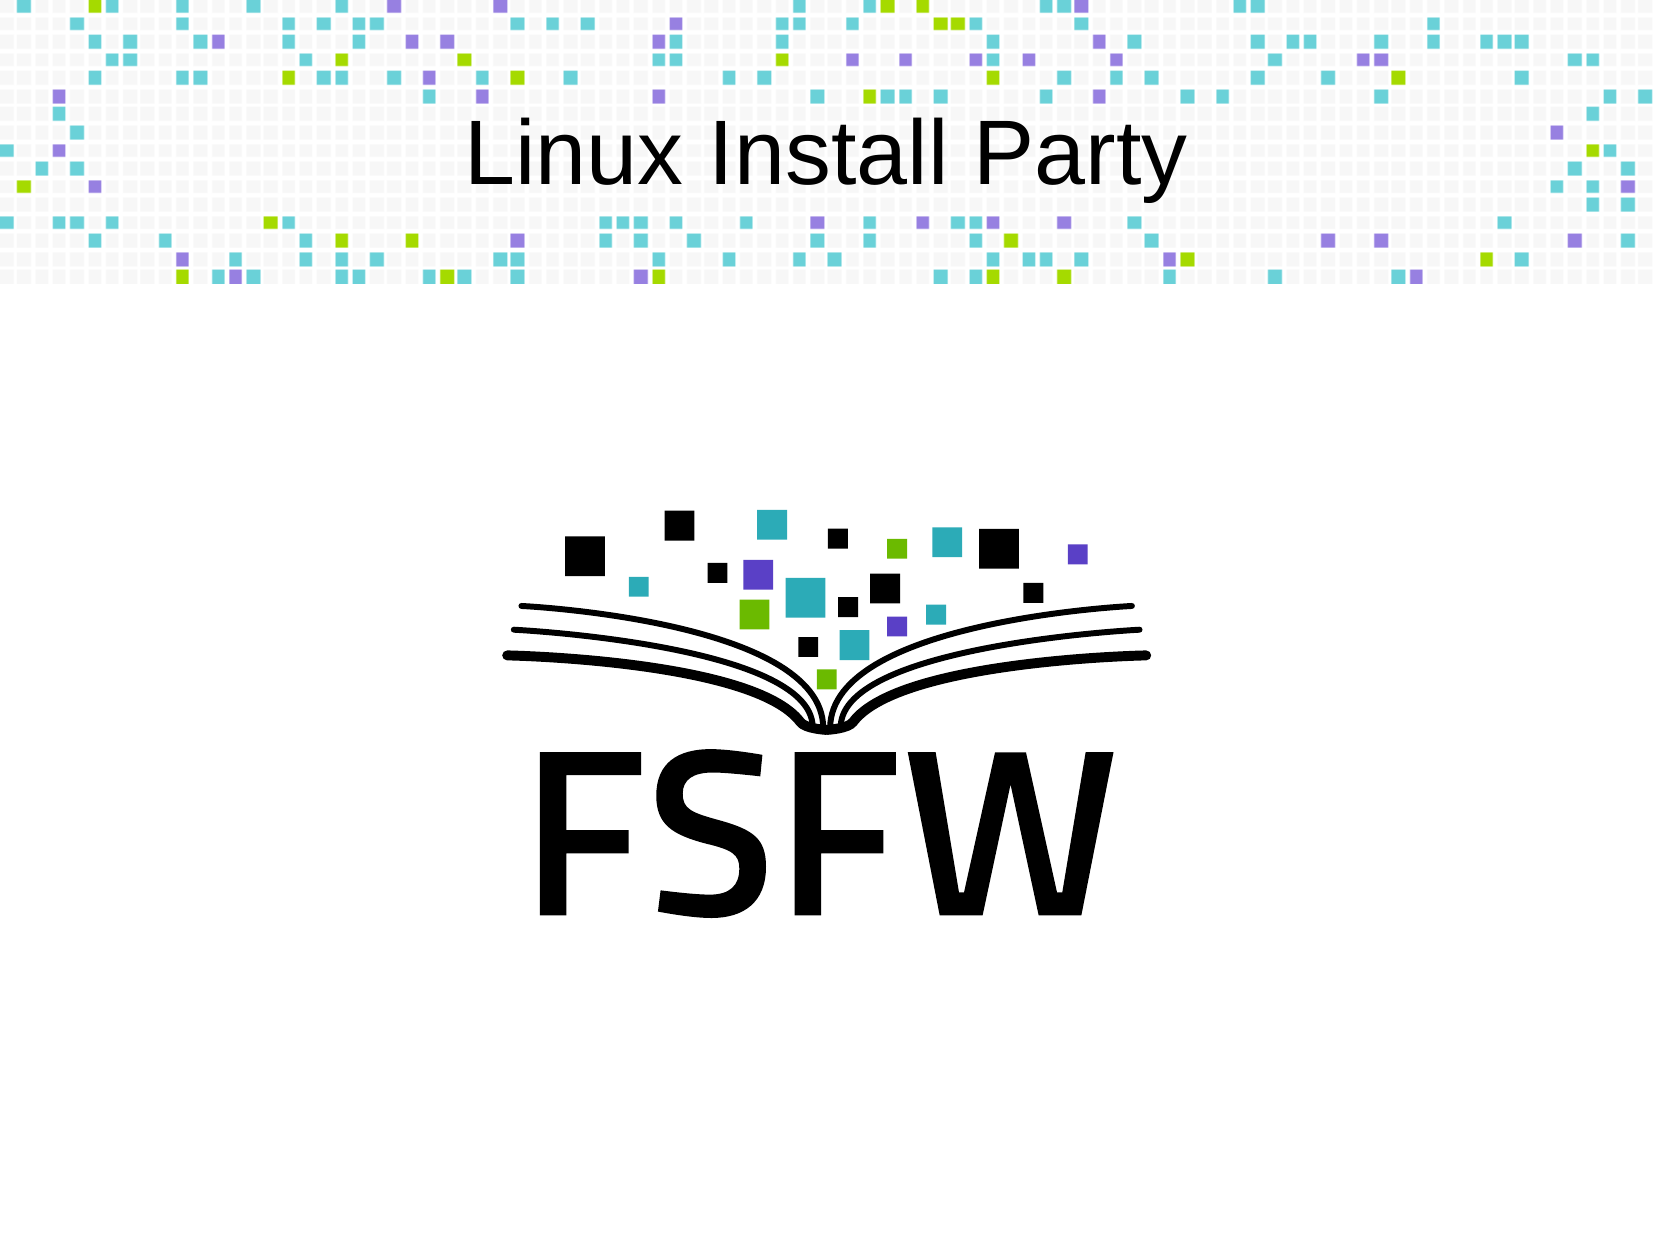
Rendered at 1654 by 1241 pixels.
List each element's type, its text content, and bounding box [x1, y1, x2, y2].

picture [0, 0, 1654, 284]
title Linux Install Party [82, 49, 1571, 257]
picture [467, 354, 1187, 1074]
